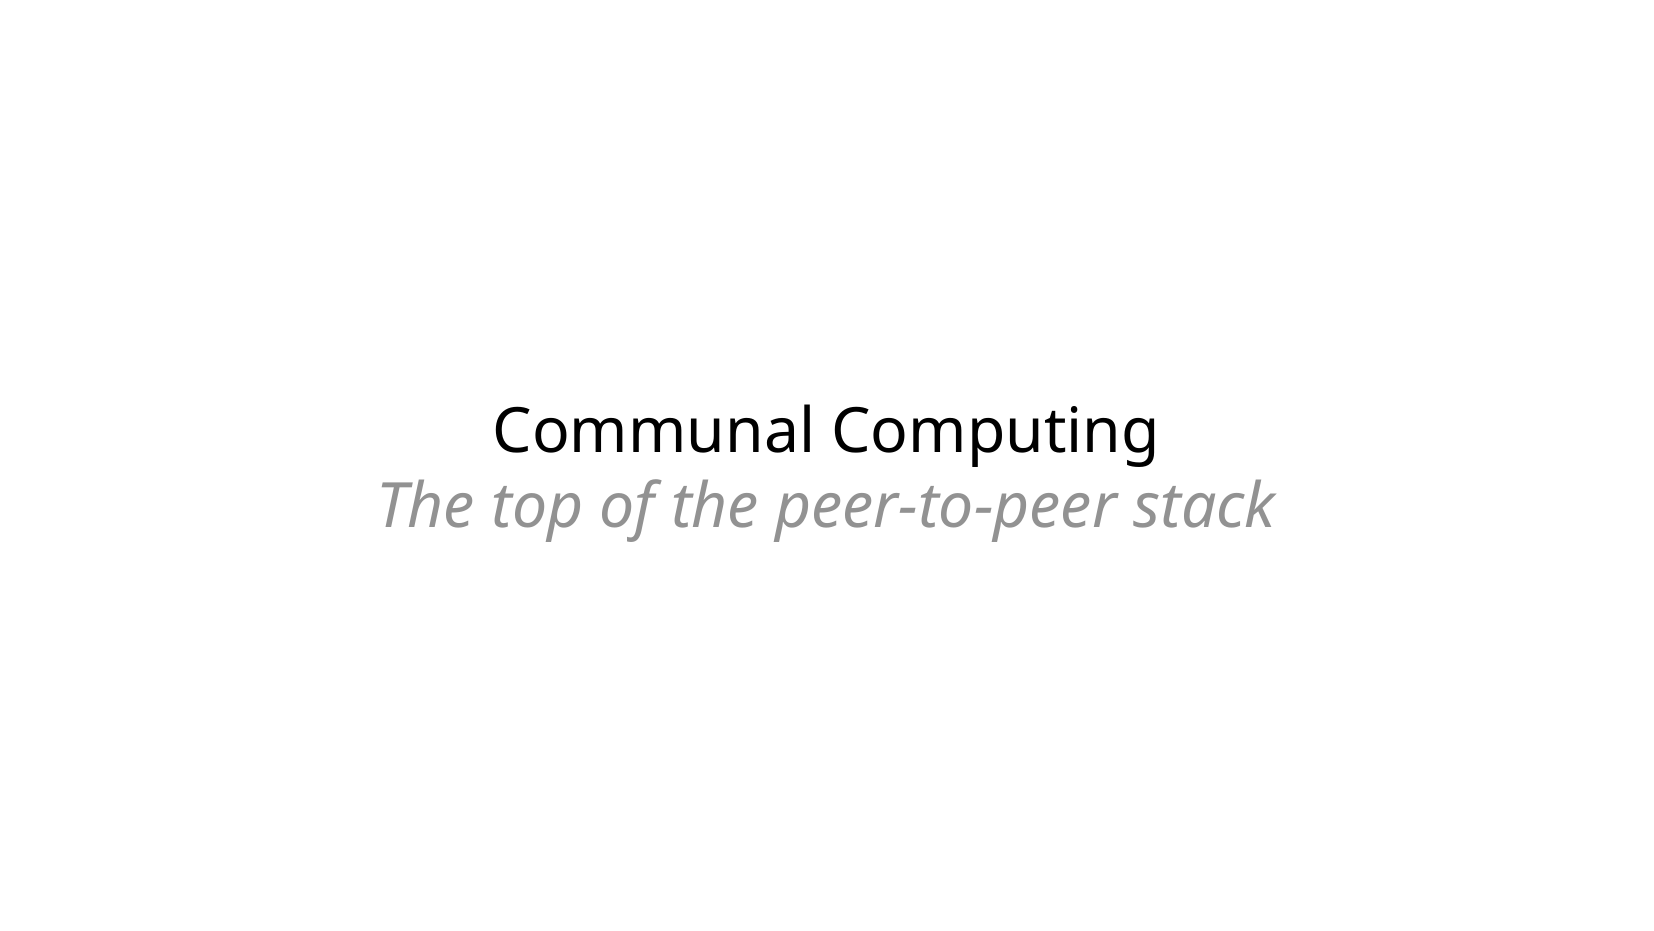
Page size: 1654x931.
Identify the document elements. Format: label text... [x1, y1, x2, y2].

title Communal Computing The top of the peer-to-peer stack [0, 362, 1654, 568]
